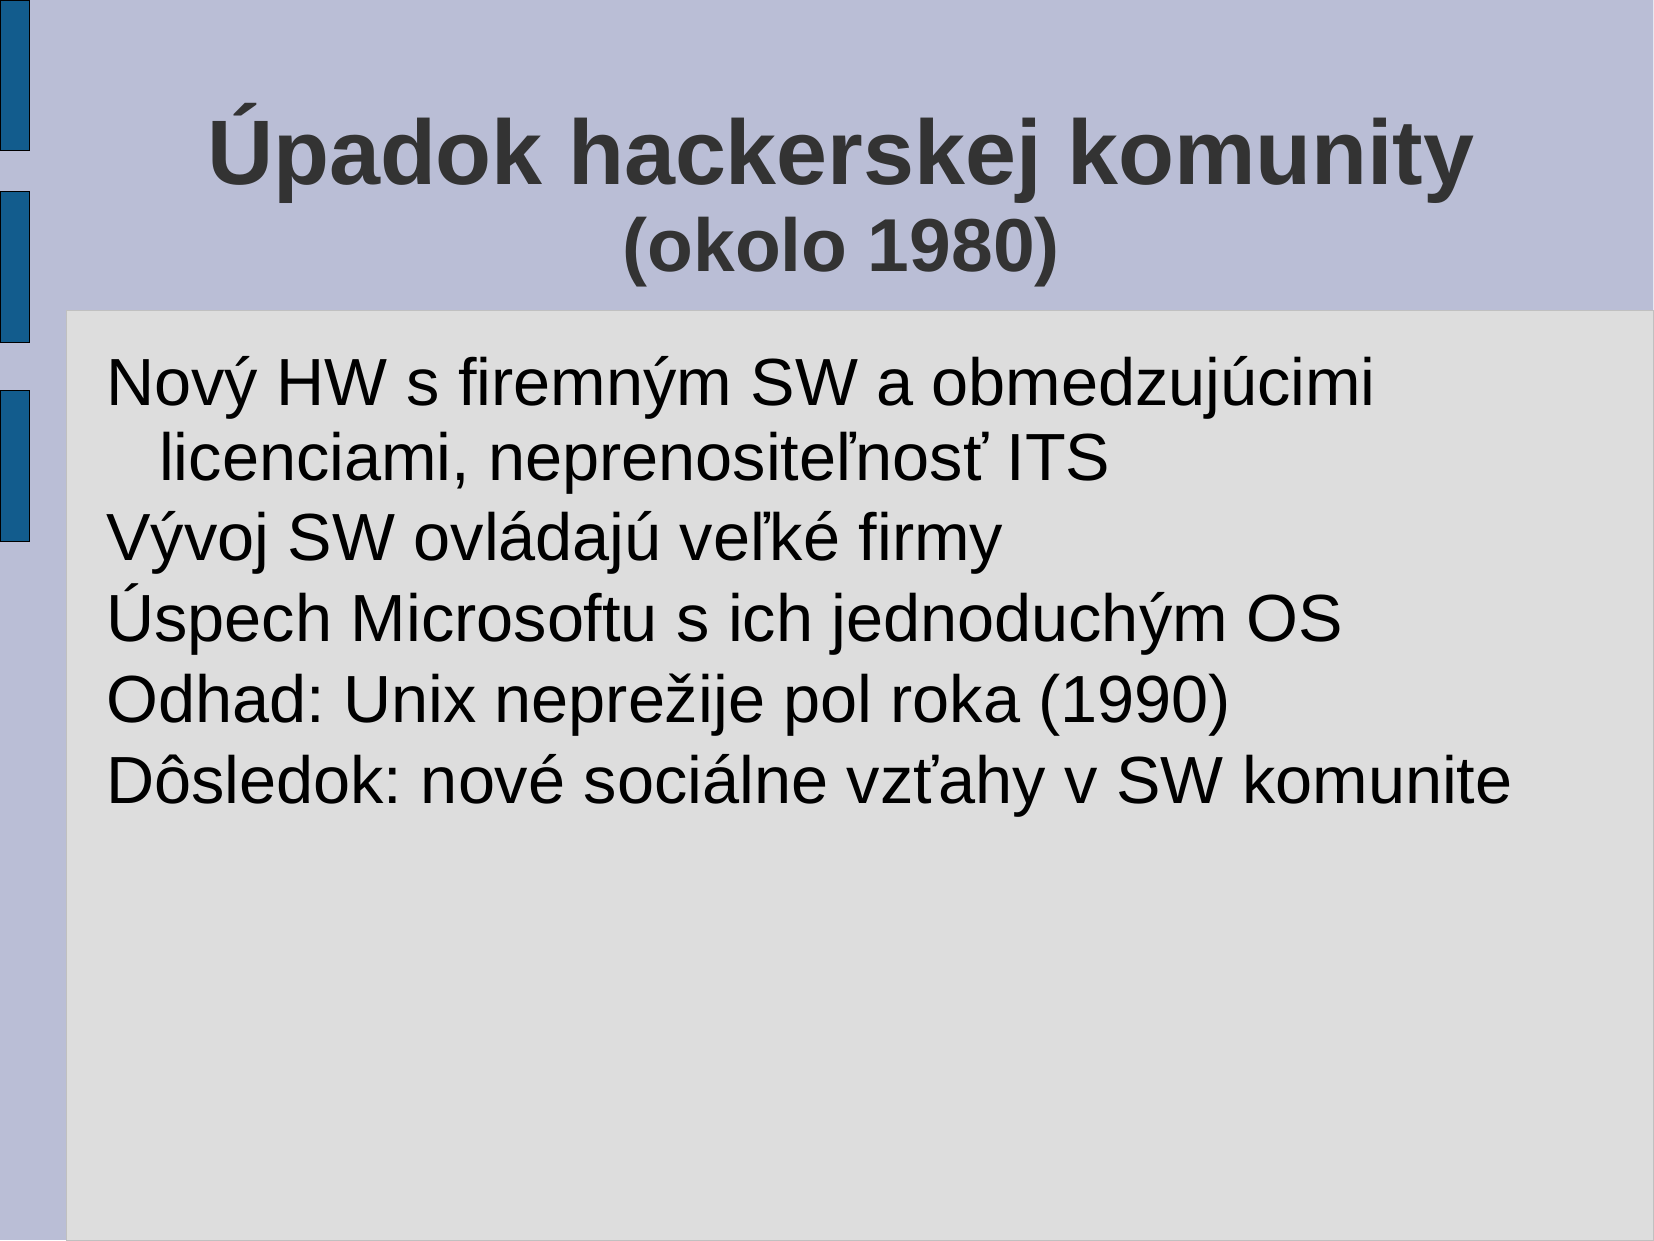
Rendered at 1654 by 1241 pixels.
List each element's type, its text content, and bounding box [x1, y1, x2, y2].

title Úpadok hackerskej komunity (okolo 1980) [59, 91, 1625, 299]
list Nový HW s firemným SW a obmedzujúcimi licenciami, neprenositeľnosť ITS Vývoj SW ovládajú veľké firmy Úspech Microsoftu s ich jednoduchým OS Odhad: Unix neprežije pol roka (1990) Dôsledok: nové sociálne vzťahy v SW komunite [88, 344, 1595, 1127]
